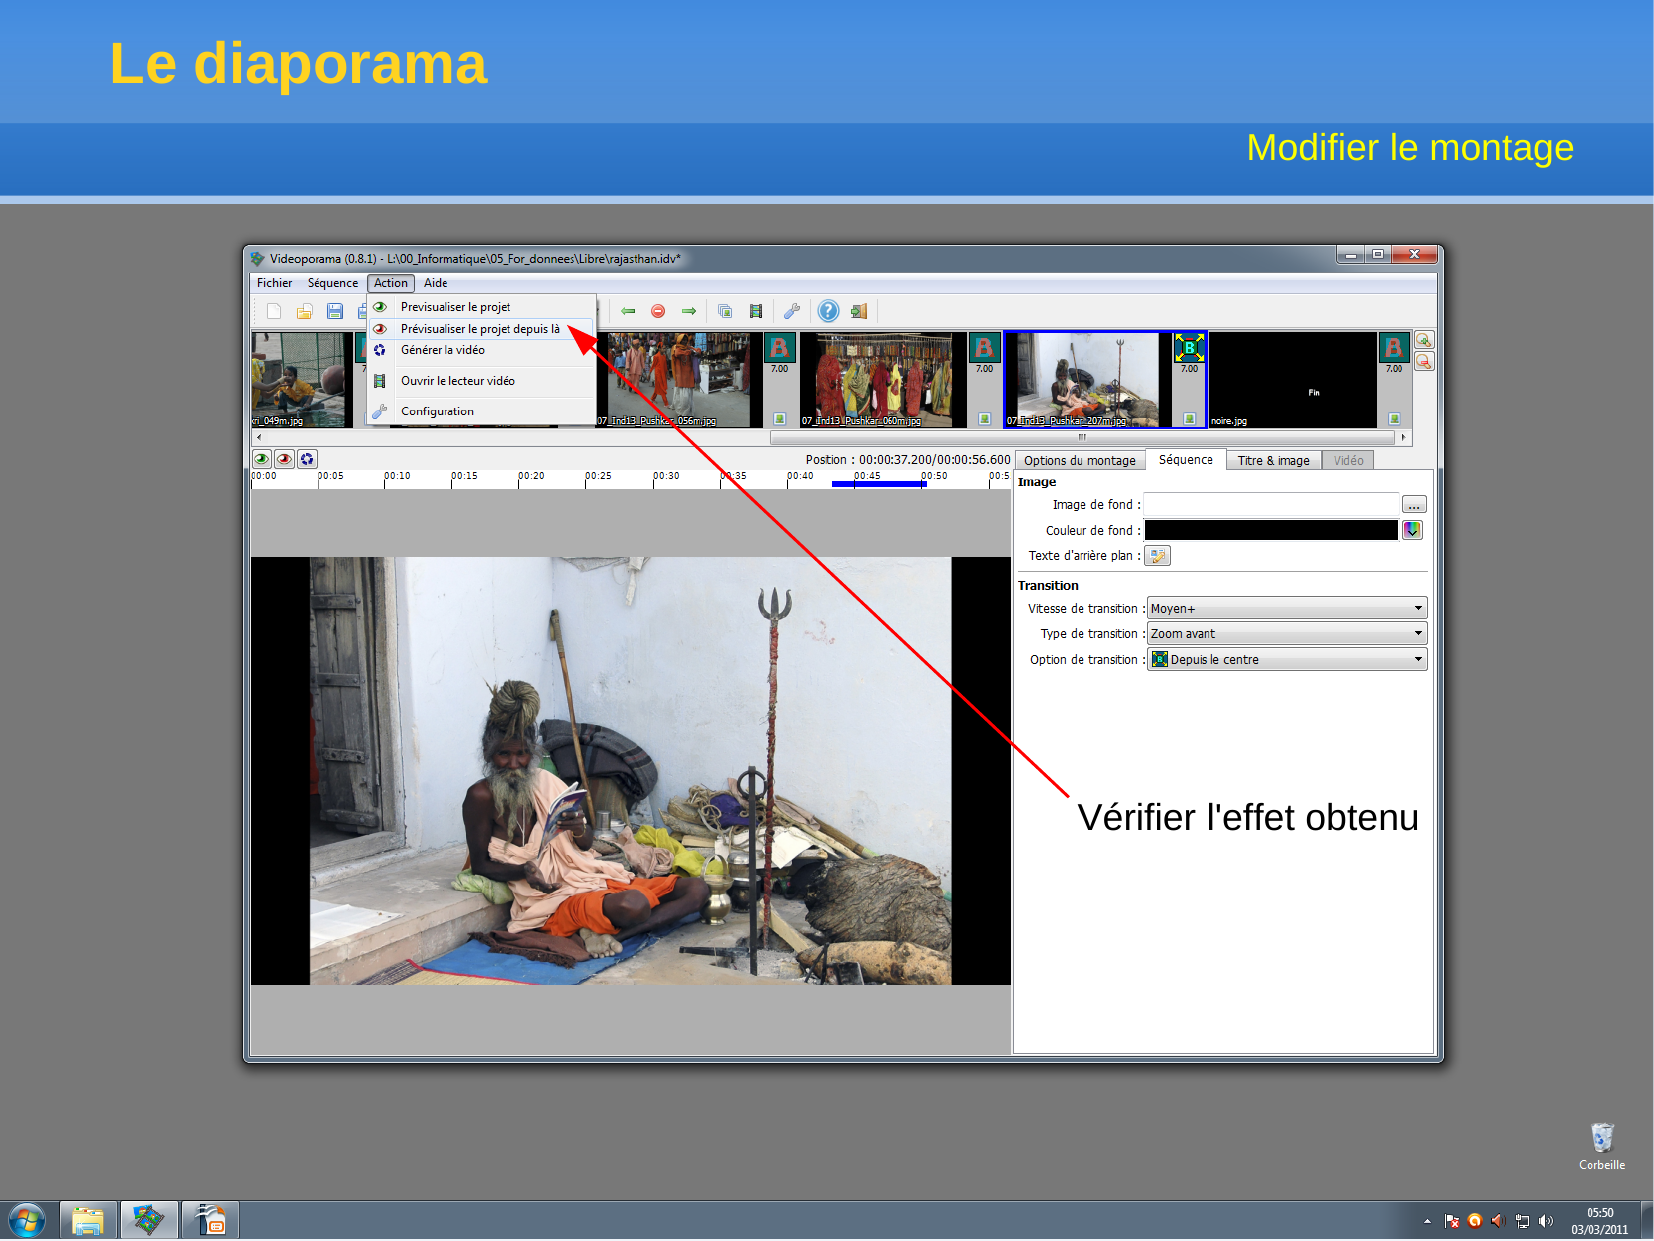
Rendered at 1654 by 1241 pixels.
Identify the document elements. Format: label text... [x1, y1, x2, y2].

text_box Modifier le montage [1210, 77, 1654, 177]
text_box Le diaporama [5, 17, 609, 107]
text_box Vérifier l'effet obtenu [1062, 789, 1435, 847]
picture [0, 0, 1654, 1239]
